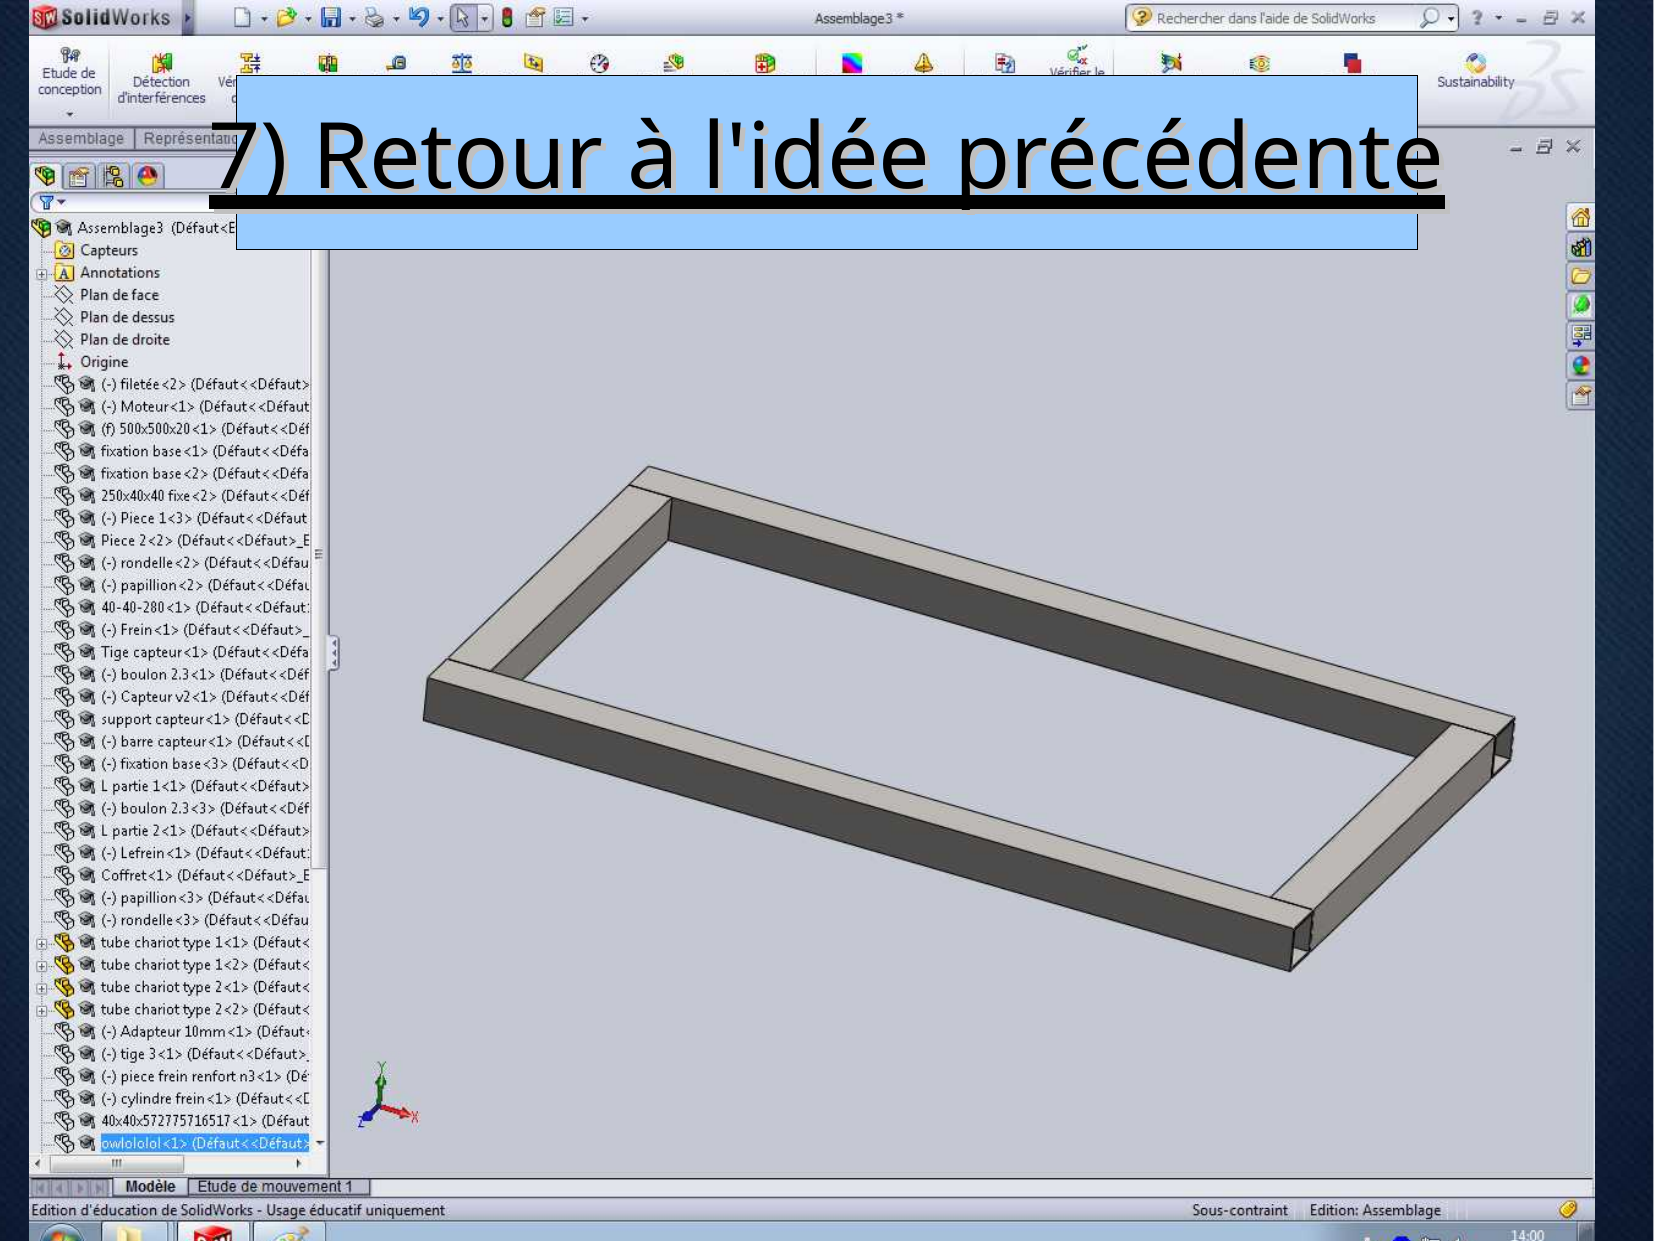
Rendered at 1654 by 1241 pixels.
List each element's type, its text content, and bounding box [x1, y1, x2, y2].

title 7) Retour à l'idée précédente [82, 49, 1571, 257]
picture [0, 0, 1654, 1241]
